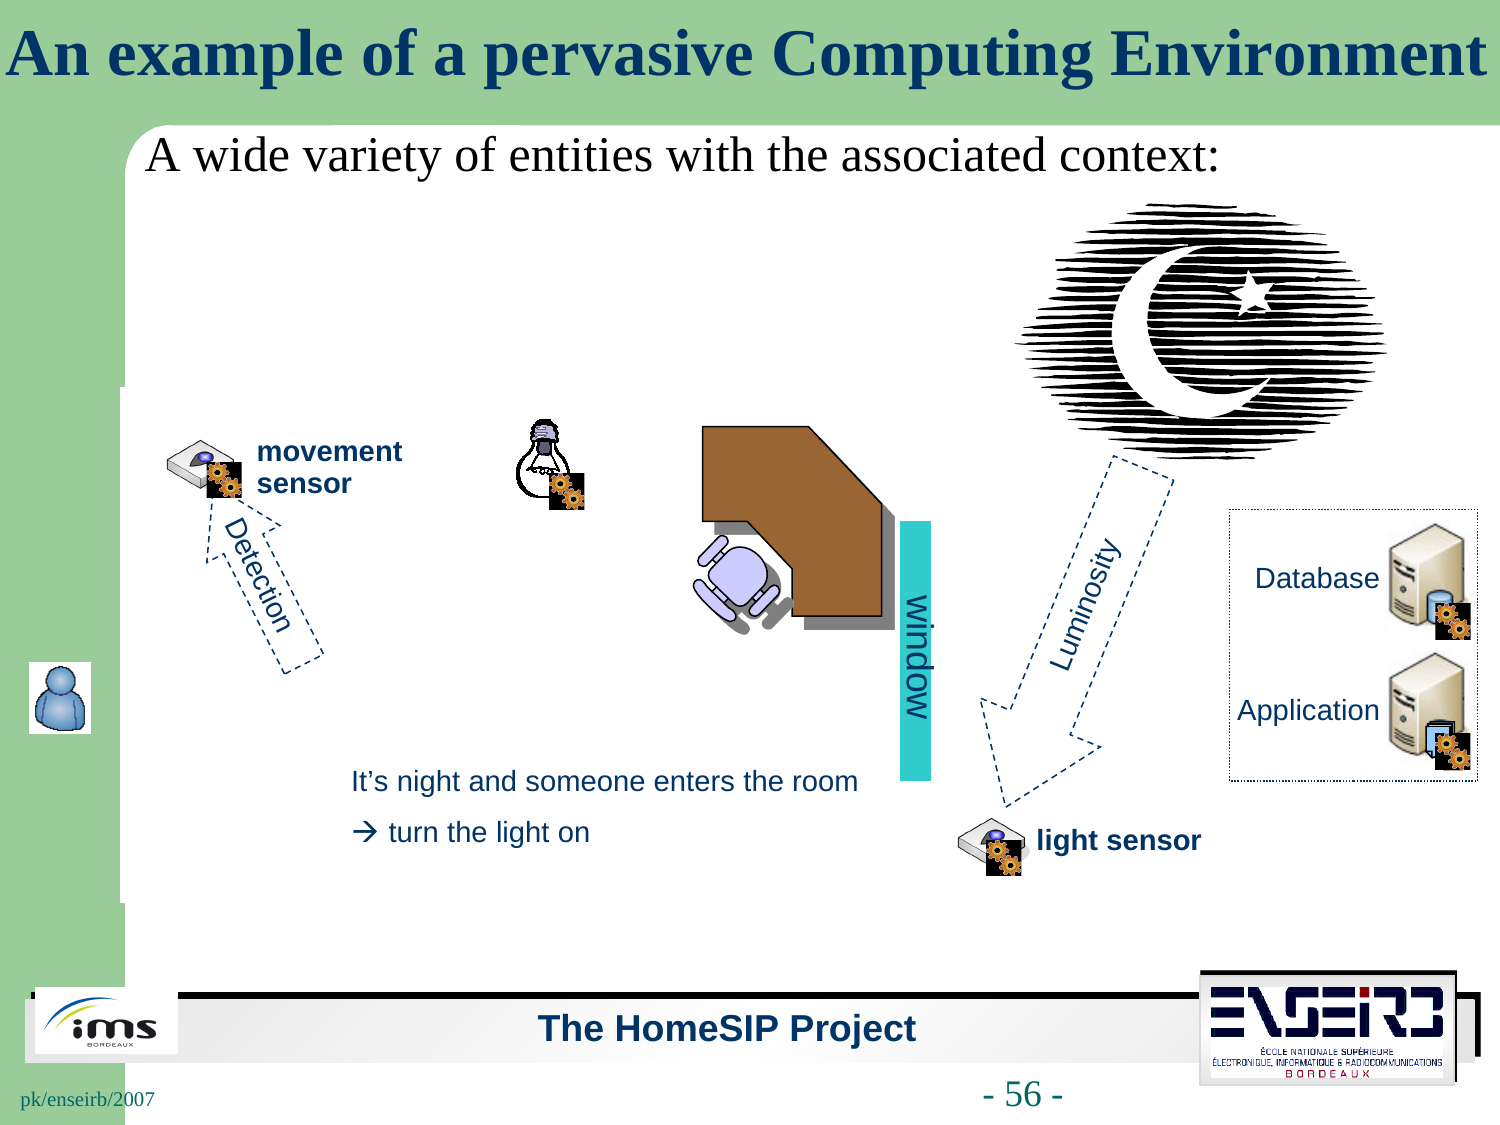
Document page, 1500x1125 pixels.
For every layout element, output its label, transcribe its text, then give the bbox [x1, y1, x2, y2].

text_box Database [1392, 553, 1396, 603]
picture [35, 987, 178, 1054]
text_box [1426, 721, 1455, 758]
picture [1383, 650, 1474, 770]
text_box light sensor [1021, 816, 1223, 865]
text_box Application [1222, 686, 1396, 735]
picture [1211, 987, 1443, 1078]
text_box window [891, 731, 949, 735]
picture [29, 662, 91, 734]
text_box A wide variety of entities with the associated context: [129, 119, 1392, 731]
picture [950, 816, 1035, 876]
text_box An example of a pervasive Computing Environment [0, 8, 1500, 99]
picture [1392, 521, 1474, 640]
text_box It’s night and someone enters the room  turn the light on [336, 757, 898, 857]
